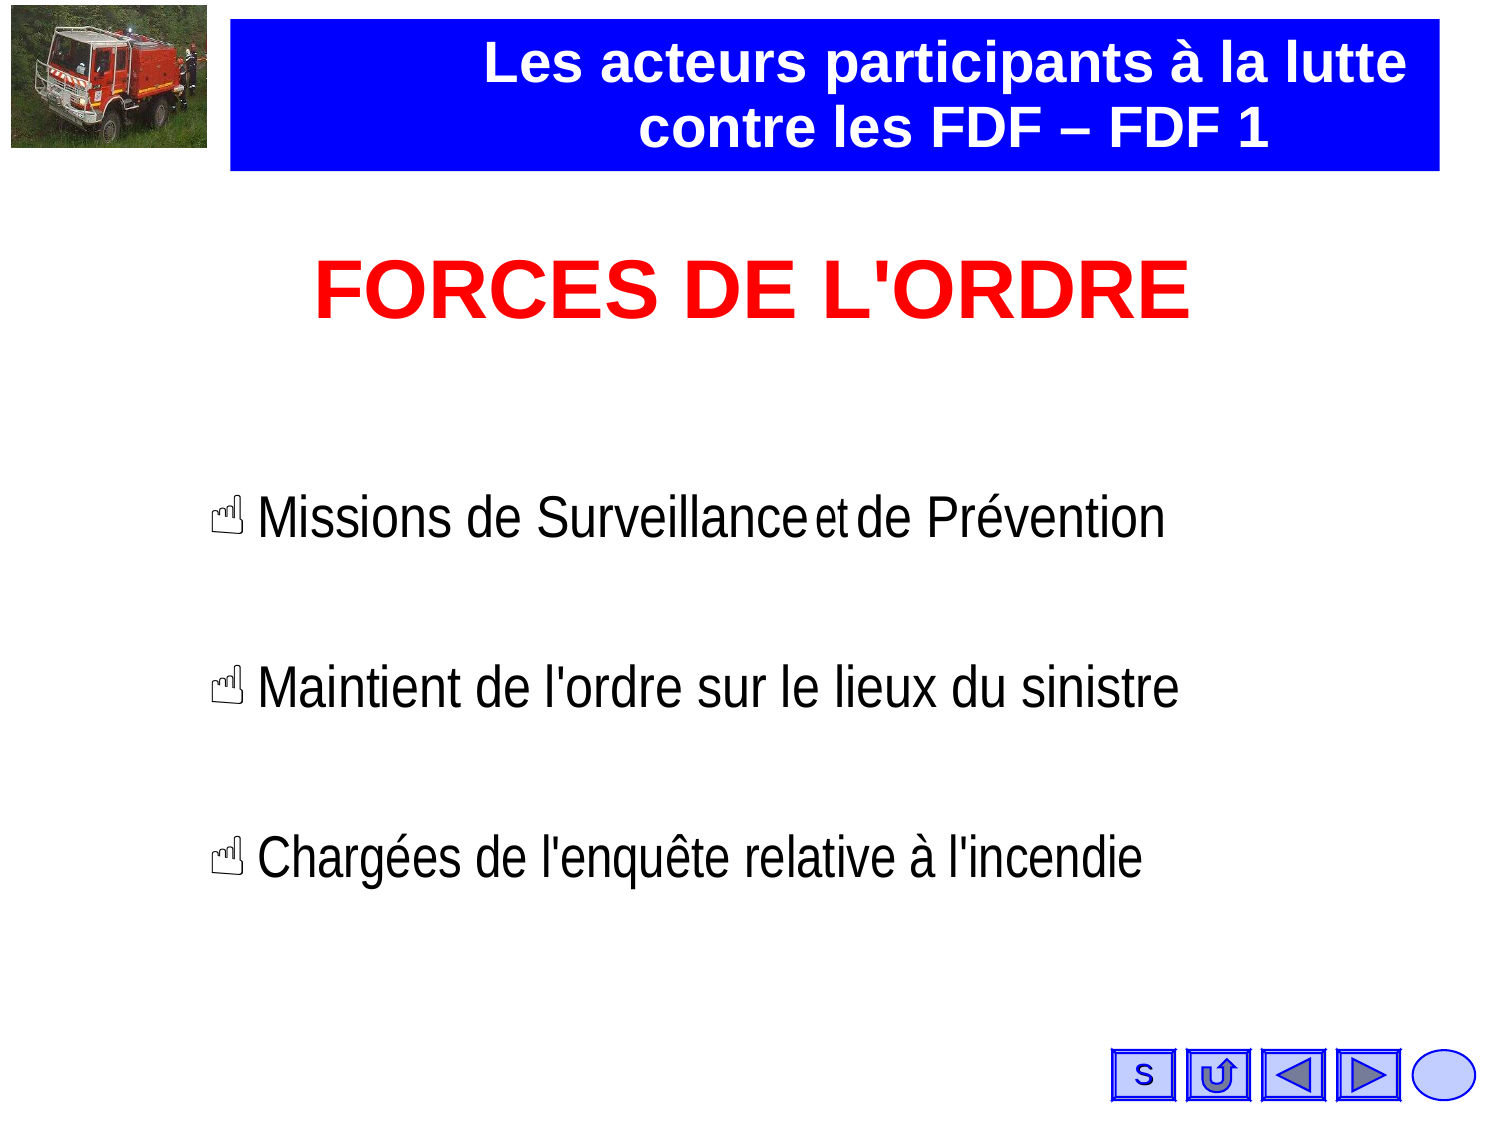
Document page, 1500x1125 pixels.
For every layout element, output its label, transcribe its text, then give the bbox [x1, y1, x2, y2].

text_box FORCES DE L'ORDRE [88, 236, 1418, 345]
text_box de Prévention [856, 482, 1167, 550]
text_box  [207, 497, 249, 547]
text_box et [804, 482, 856, 550]
text_box Chargées de l'enquête relative à l'incendie [257, 822, 1148, 890]
picture [11, 5, 207, 148]
text_box Les acteurs participants à la lutte contre les FDF – FDF 1 [230, 19, 1440, 172]
text_box [1412, 1050, 1476, 1101]
text_box  [207, 837, 249, 887]
text_box Missions de Surveillance [257, 482, 804, 550]
text_box Maintient de l'ordre sur le lieux du sinistre [257, 652, 1180, 720]
text_box  [207, 667, 249, 717]
